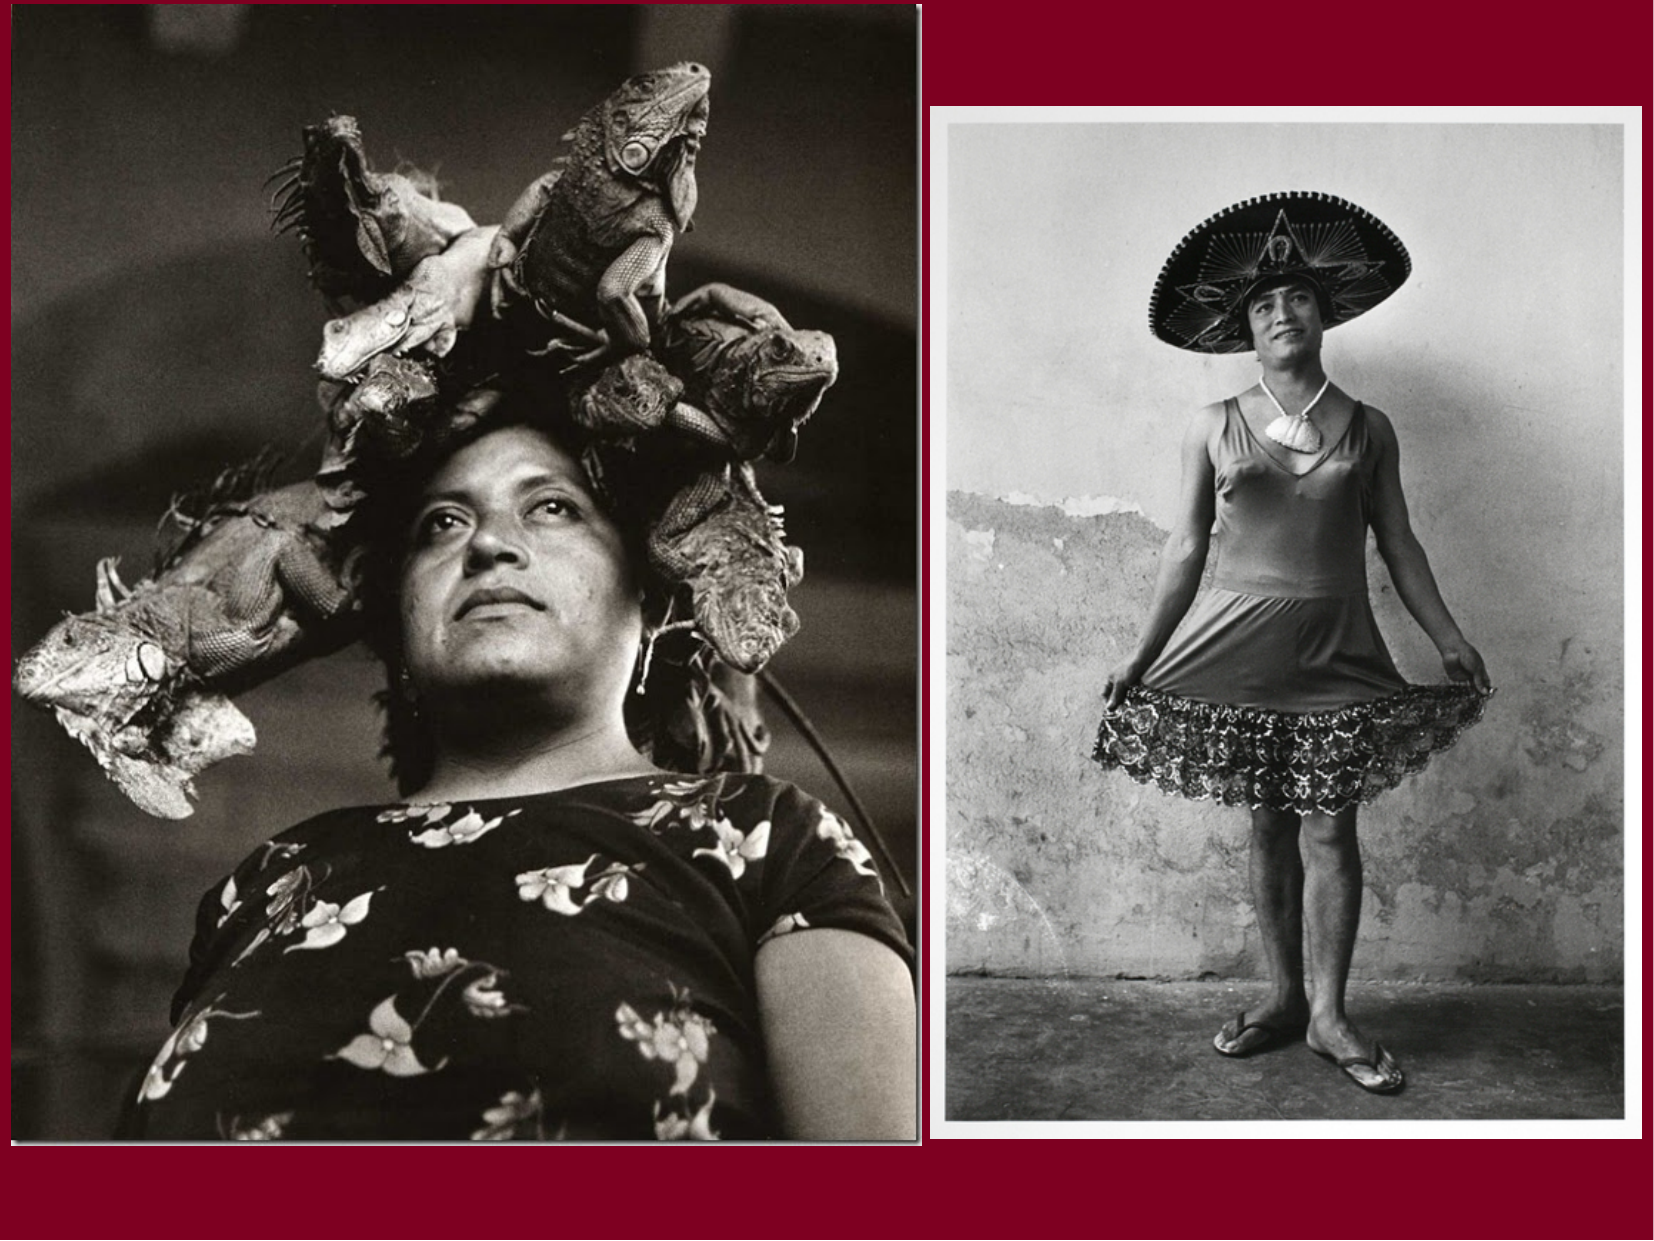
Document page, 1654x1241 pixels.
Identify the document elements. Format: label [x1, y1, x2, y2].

picture [930, 106, 1642, 1139]
picture [11, 4, 922, 1146]
